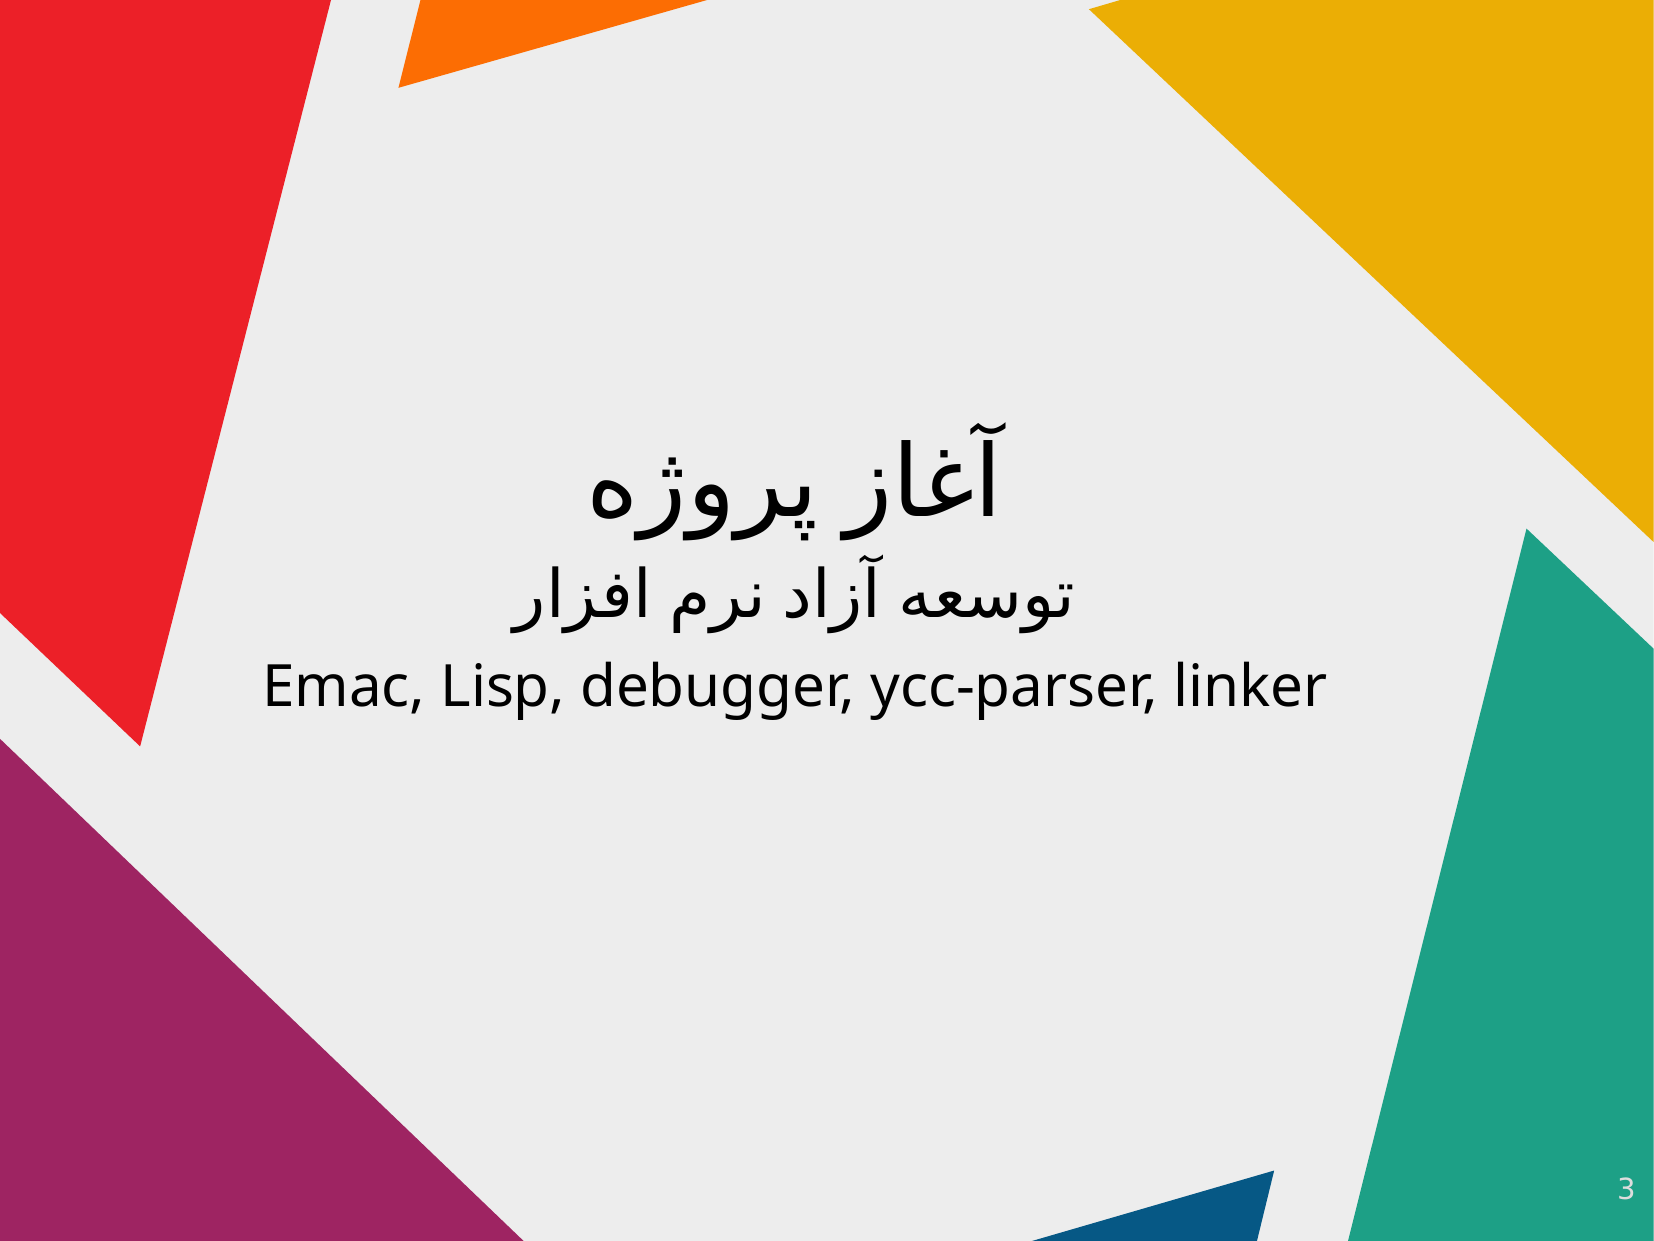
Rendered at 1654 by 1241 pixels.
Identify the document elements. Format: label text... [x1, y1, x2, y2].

text_box آغاز پروژه توسعه آزاد نرم افزار Emac, Lisp, debugger, ycc-parser, linker [240, 420, 1351, 910]
